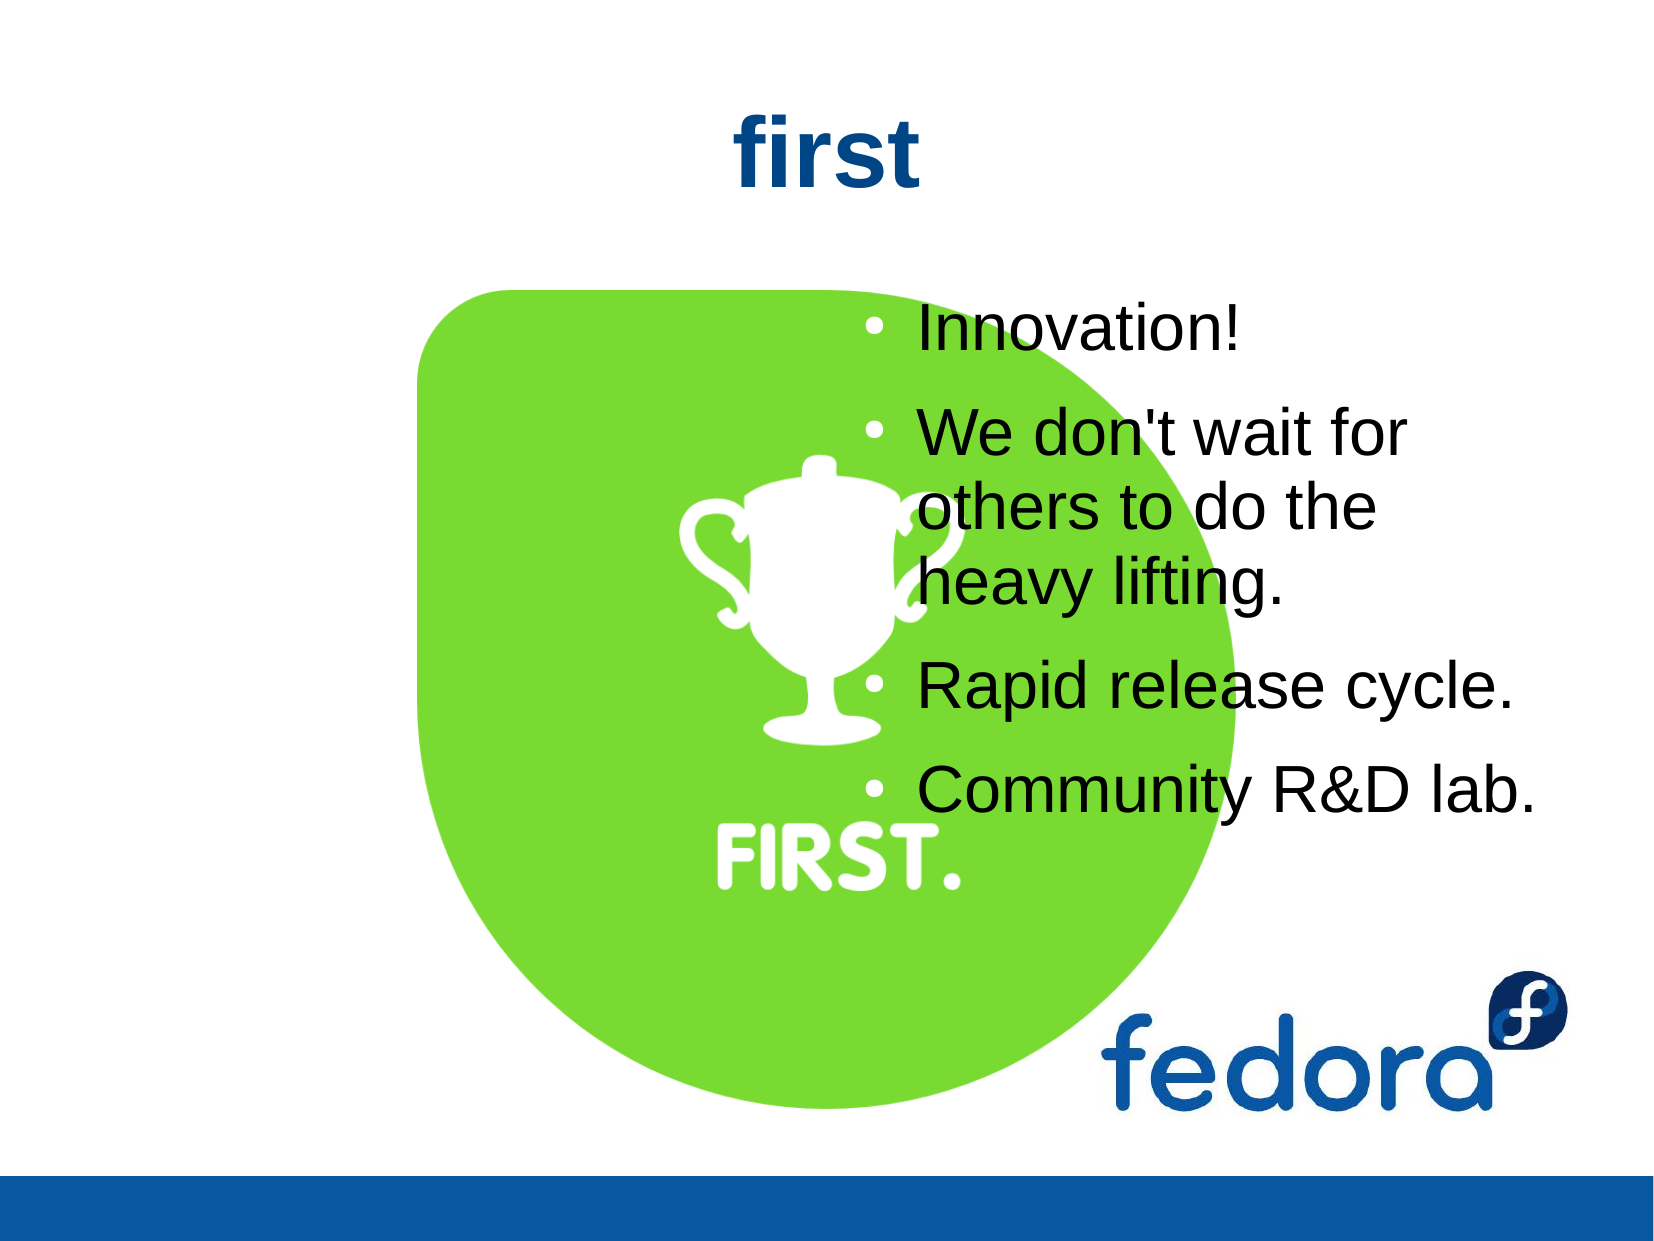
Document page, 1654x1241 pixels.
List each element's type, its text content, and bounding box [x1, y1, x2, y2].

title first [82, 56, 1571, 250]
list Innovation! We don't wait for others to do the heavy lifting. Rapid release cycle. Community R&D lab. [845, 290, 1572, 1094]
picture [0, 1176, 1654, 1241]
picture [82, 290, 1576, 1125]
